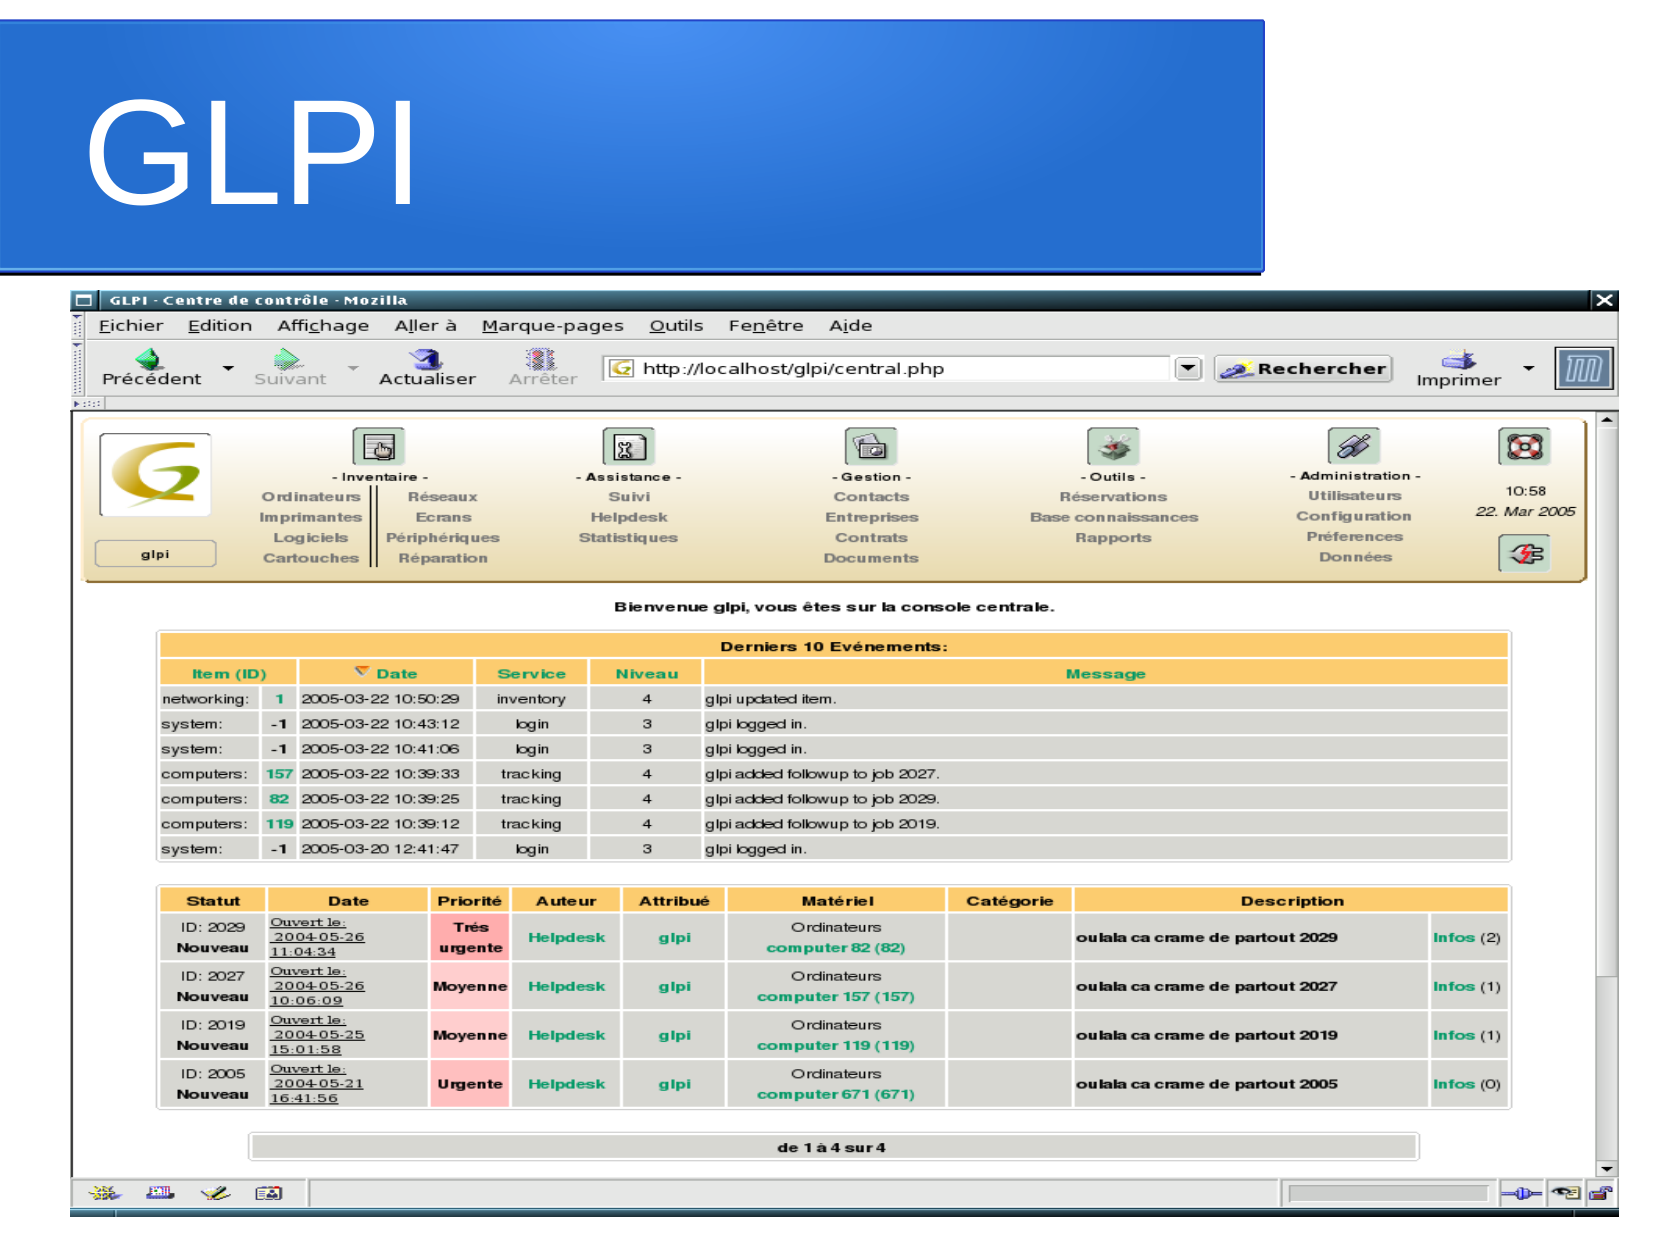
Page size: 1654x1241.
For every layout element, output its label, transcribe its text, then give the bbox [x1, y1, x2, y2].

picture [70, 290, 1619, 1217]
title GLPI [82, 49, 1250, 257]
